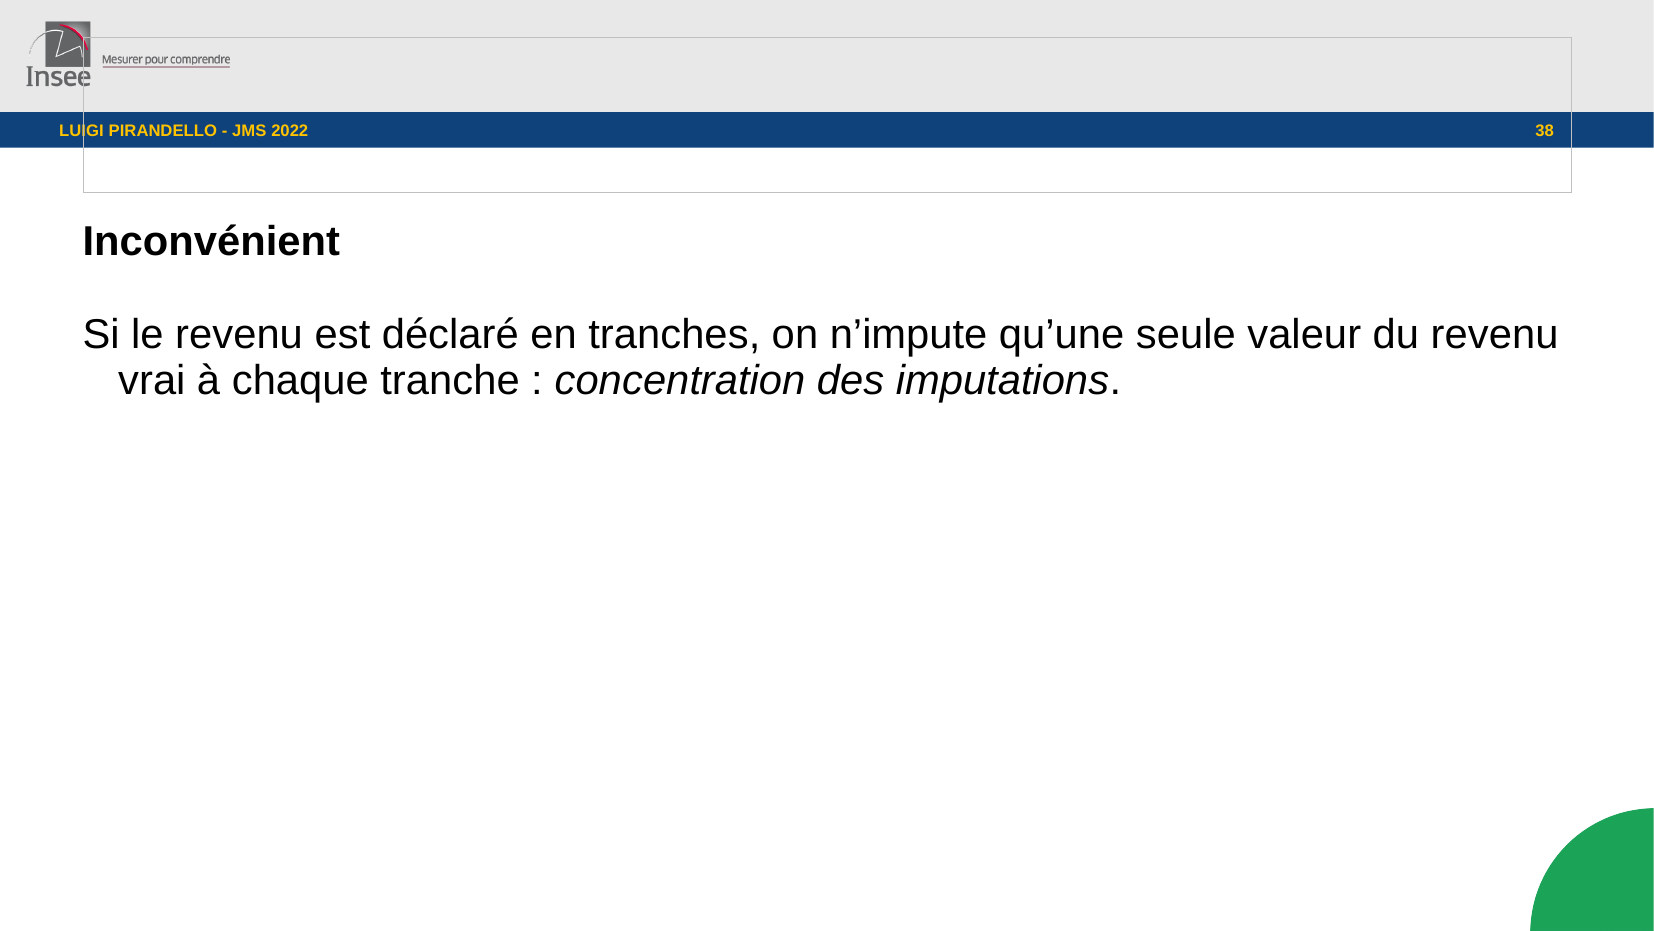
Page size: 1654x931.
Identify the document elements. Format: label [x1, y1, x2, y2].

picture [1530, 808, 1654, 931]
picture [23, 0, 230, 89]
picture [84, 38, 230, 89]
